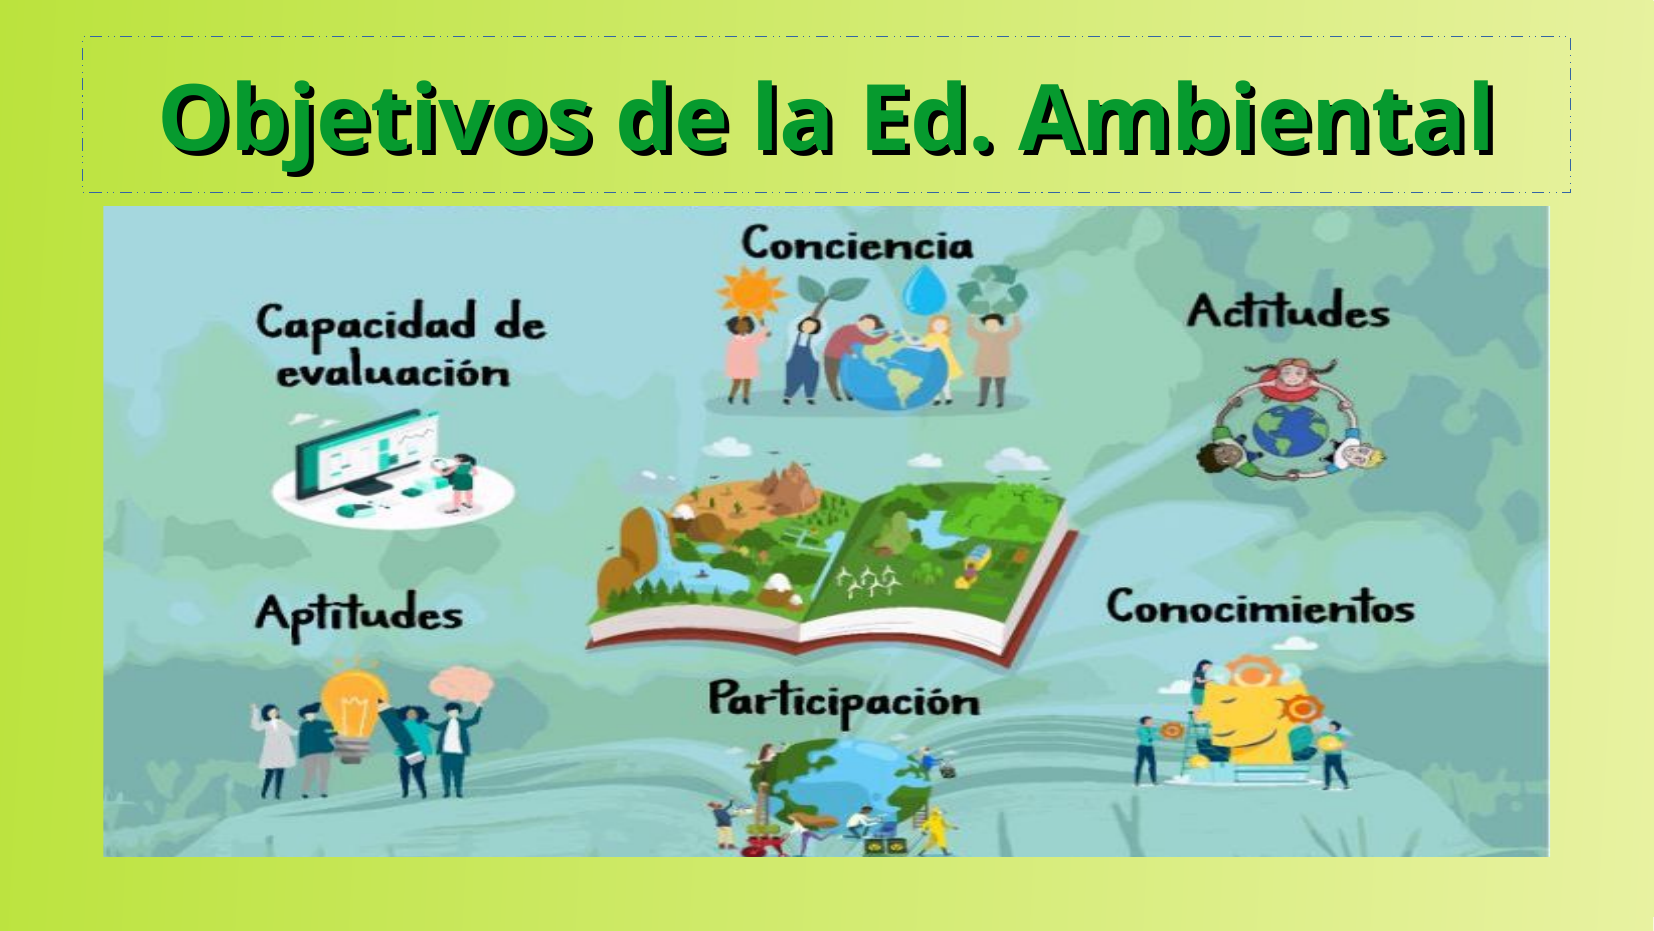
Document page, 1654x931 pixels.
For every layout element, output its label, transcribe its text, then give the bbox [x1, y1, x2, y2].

title Objetivos de la Ed. Ambiental [82, 36, 1571, 193]
picture [103, 206, 1551, 857]
